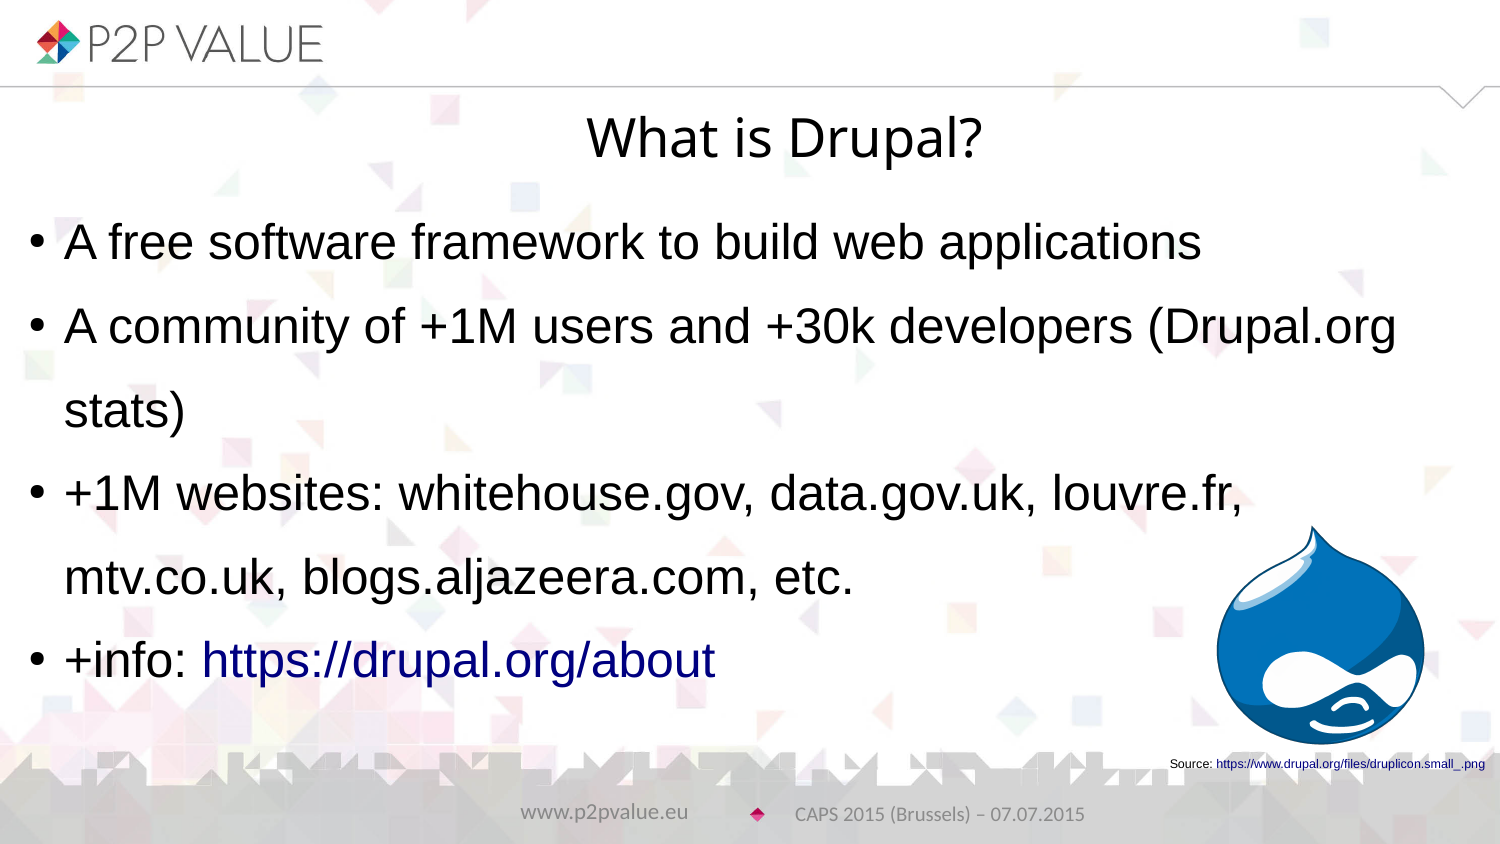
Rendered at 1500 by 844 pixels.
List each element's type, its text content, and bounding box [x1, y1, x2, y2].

title What is Drupal? [324, 92, 1246, 180]
text_box Source: https://www.drupal.org/files/druplicon.small_.png [1155, 750, 1500, 779]
subtitle A free software framework to build web applications A community of +1M users and +30k developers (Drupal.org stats) +1M websites: whitehouse.gov, data.gov.uk, louvre.fr, mtv.co.uk, blogs.aljazeera.com, etc. +info: https://drupal.org/about [15, 180, 1496, 736]
text_box www.p2pvalue.eu [514, 790, 733, 830]
text_box CAPS 2015 (Brussels) – 07.07.2015 [781, 790, 1474, 836]
picture [0, 0, 1500, 844]
